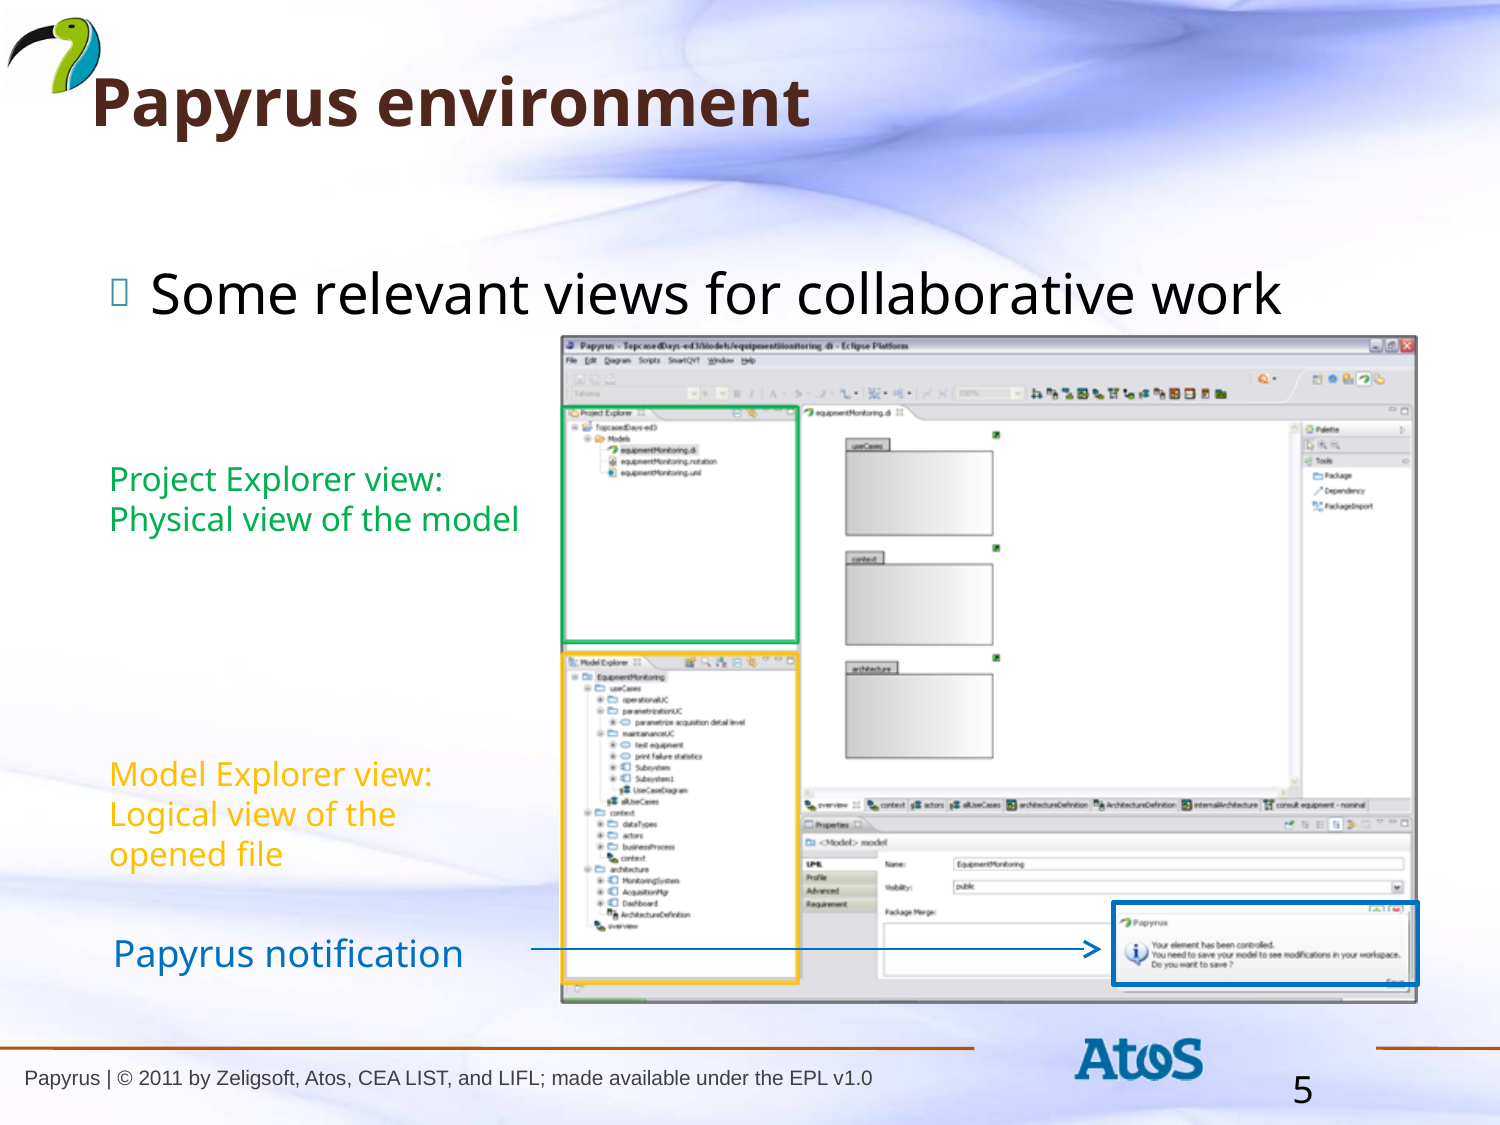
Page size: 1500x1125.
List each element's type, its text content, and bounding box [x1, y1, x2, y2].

text_box Project Explorer view: Physical view of the model [93, 443, 575, 546]
text_box Papyrus notification [97, 915, 532, 983]
list Some relevant views for collaborative work [75, 243, 1425, 986]
picture [0, 0, 1500, 1125]
title Papyrus environment [75, 45, 1425, 233]
slide_number <numéro> [1277, 1051, 1338, 1112]
text_box Model Explorer view: Logical view of the opened file [93, 738, 539, 881]
list Some relevant views for collaborative work [1116, 905, 1416, 982]
